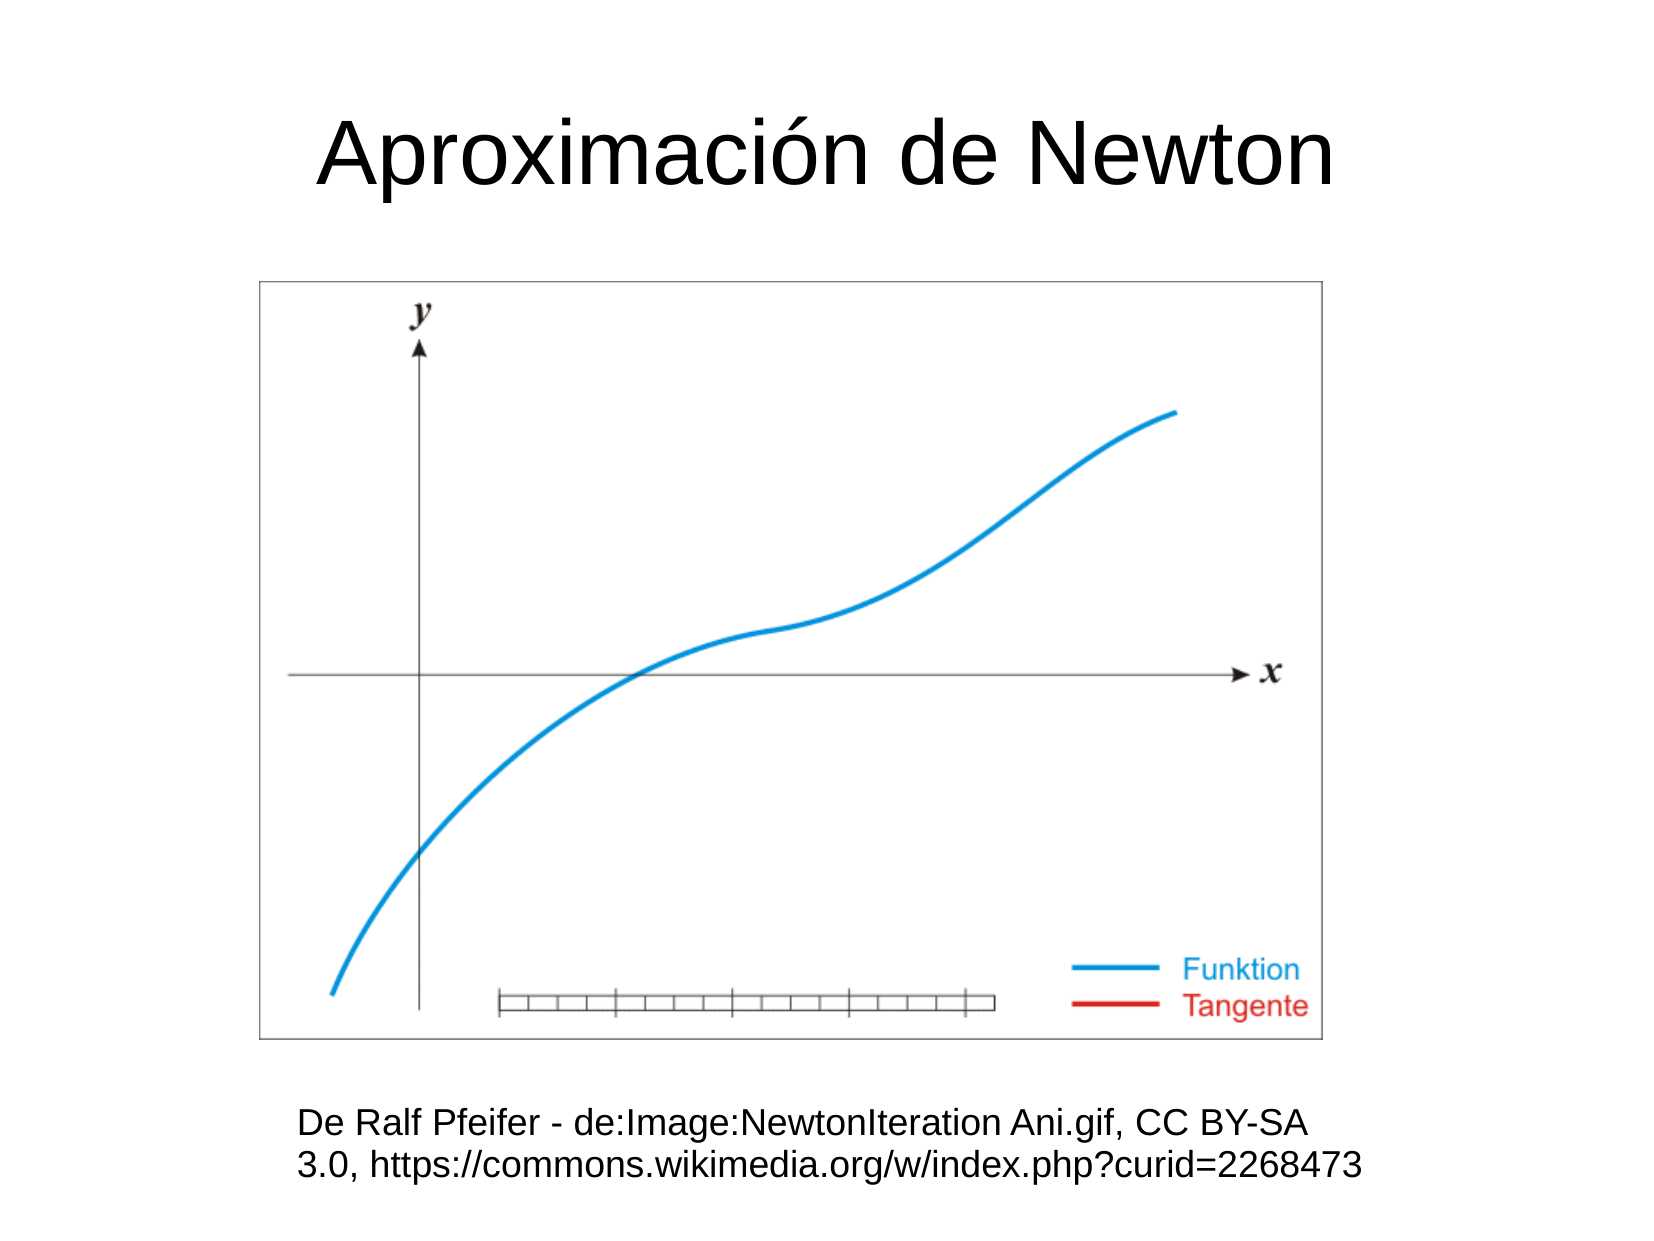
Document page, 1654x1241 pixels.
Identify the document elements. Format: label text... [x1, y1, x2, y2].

text_box De Ralf Pfeifer - de:Image:NewtonIteration Ani.gif, CC BY-SA 3.0, https://commons.wikimedia.org/w/index.php?curid=2268473 [282, 1094, 1394, 1193]
title Aproximación de Newton [82, 49, 1571, 257]
picture [259, 281, 1323, 1040]
